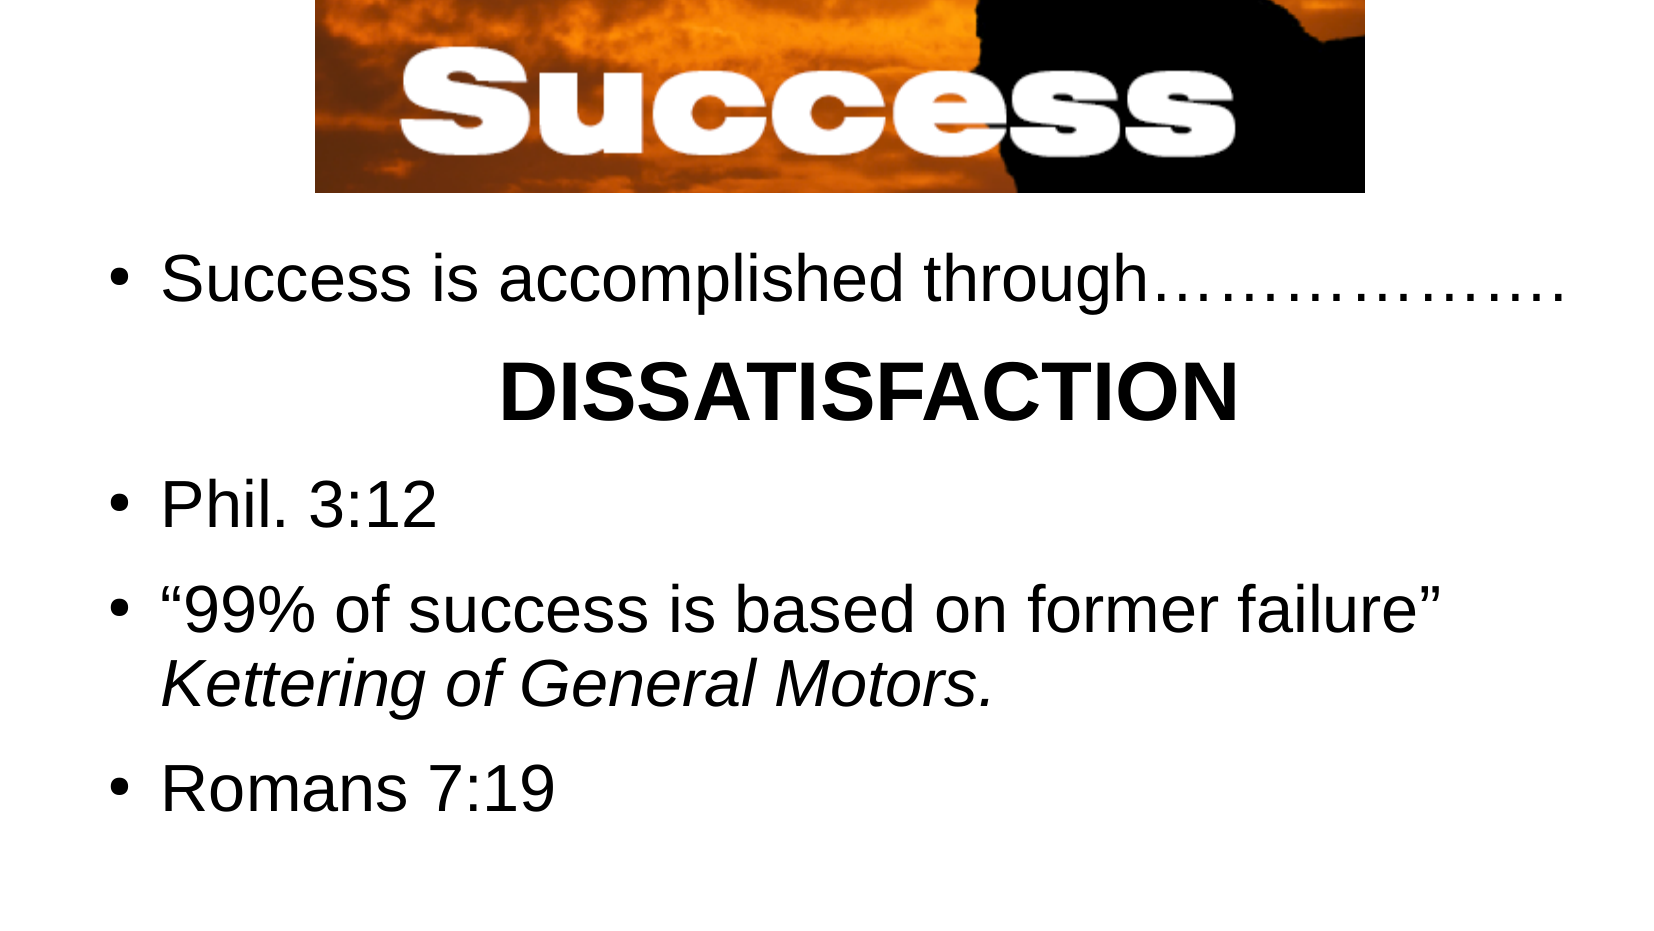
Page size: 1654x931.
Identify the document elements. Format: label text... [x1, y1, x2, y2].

picture [315, 0, 1366, 193]
list Success is accomplished through………………. DISSATISFACTION Phil. 3:12 “99% of success is based on former failure” Kettering of General Motors. Romans 7:19 [90, 240, 1579, 901]
